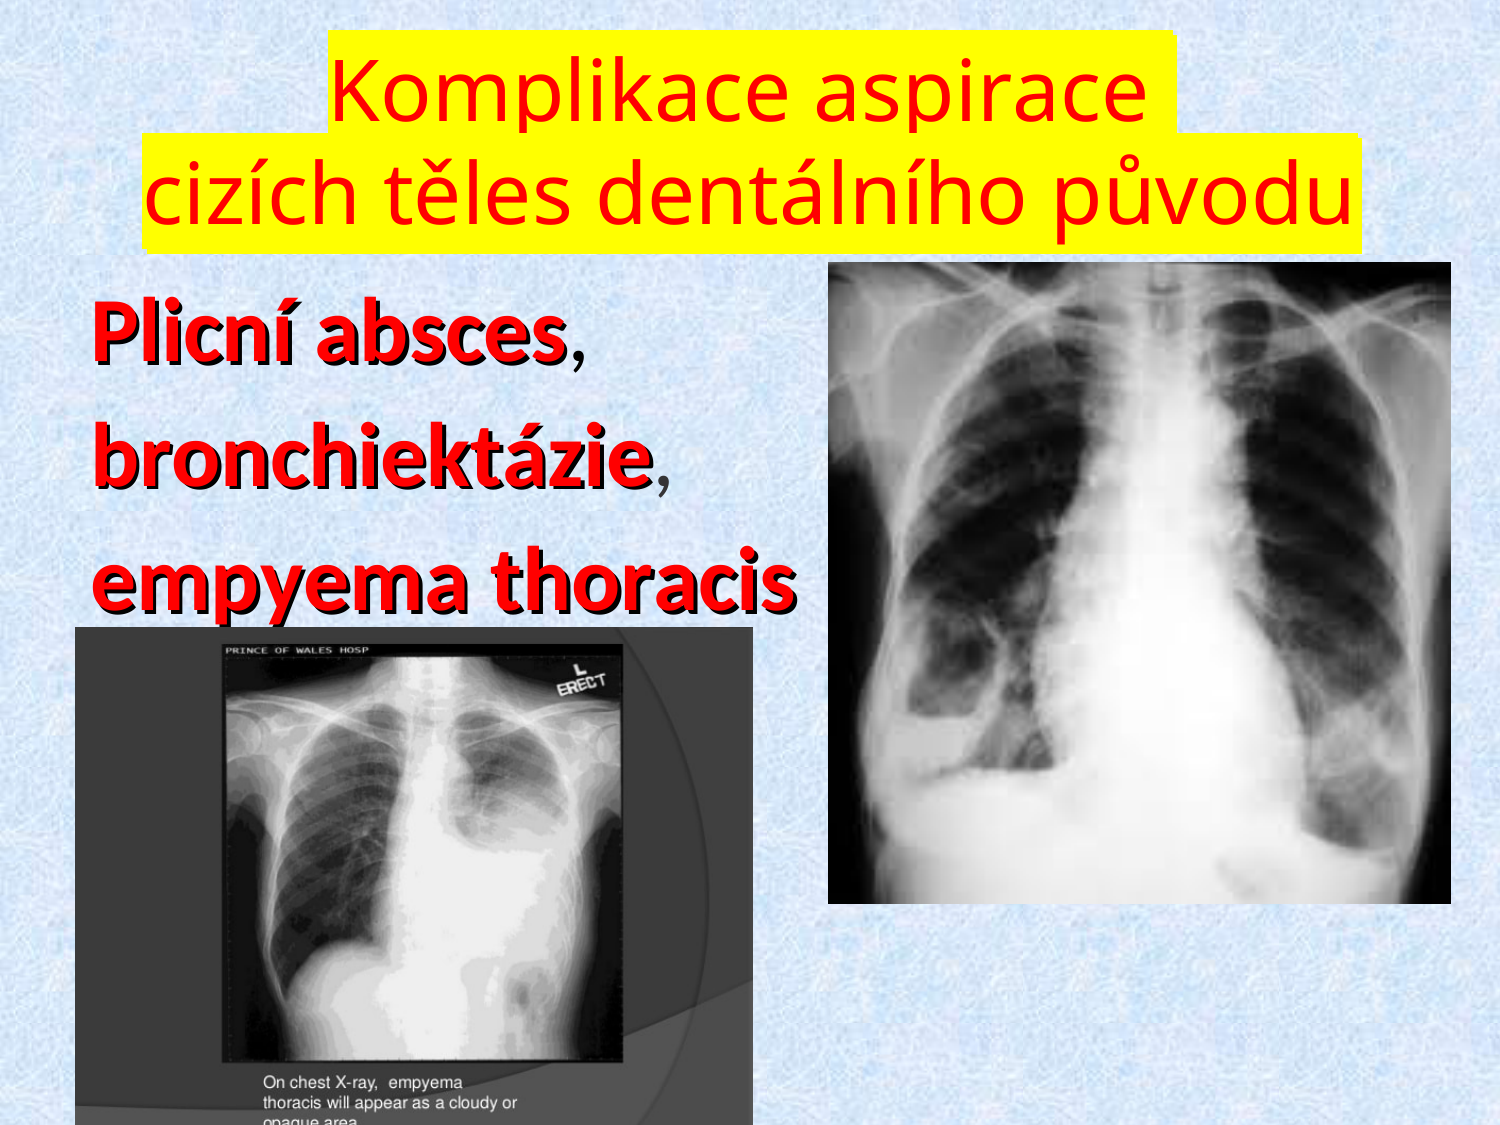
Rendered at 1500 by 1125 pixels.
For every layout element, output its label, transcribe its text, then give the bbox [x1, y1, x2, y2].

picture [75, 627, 753, 1125]
picture [828, 262, 1451, 904]
list Plicní absces, bronchiektázie, empyema thoracis [75, 262, 828, 641]
title Komplikace aspirace cizích těles dentálního původu [75, 27, 1426, 251]
